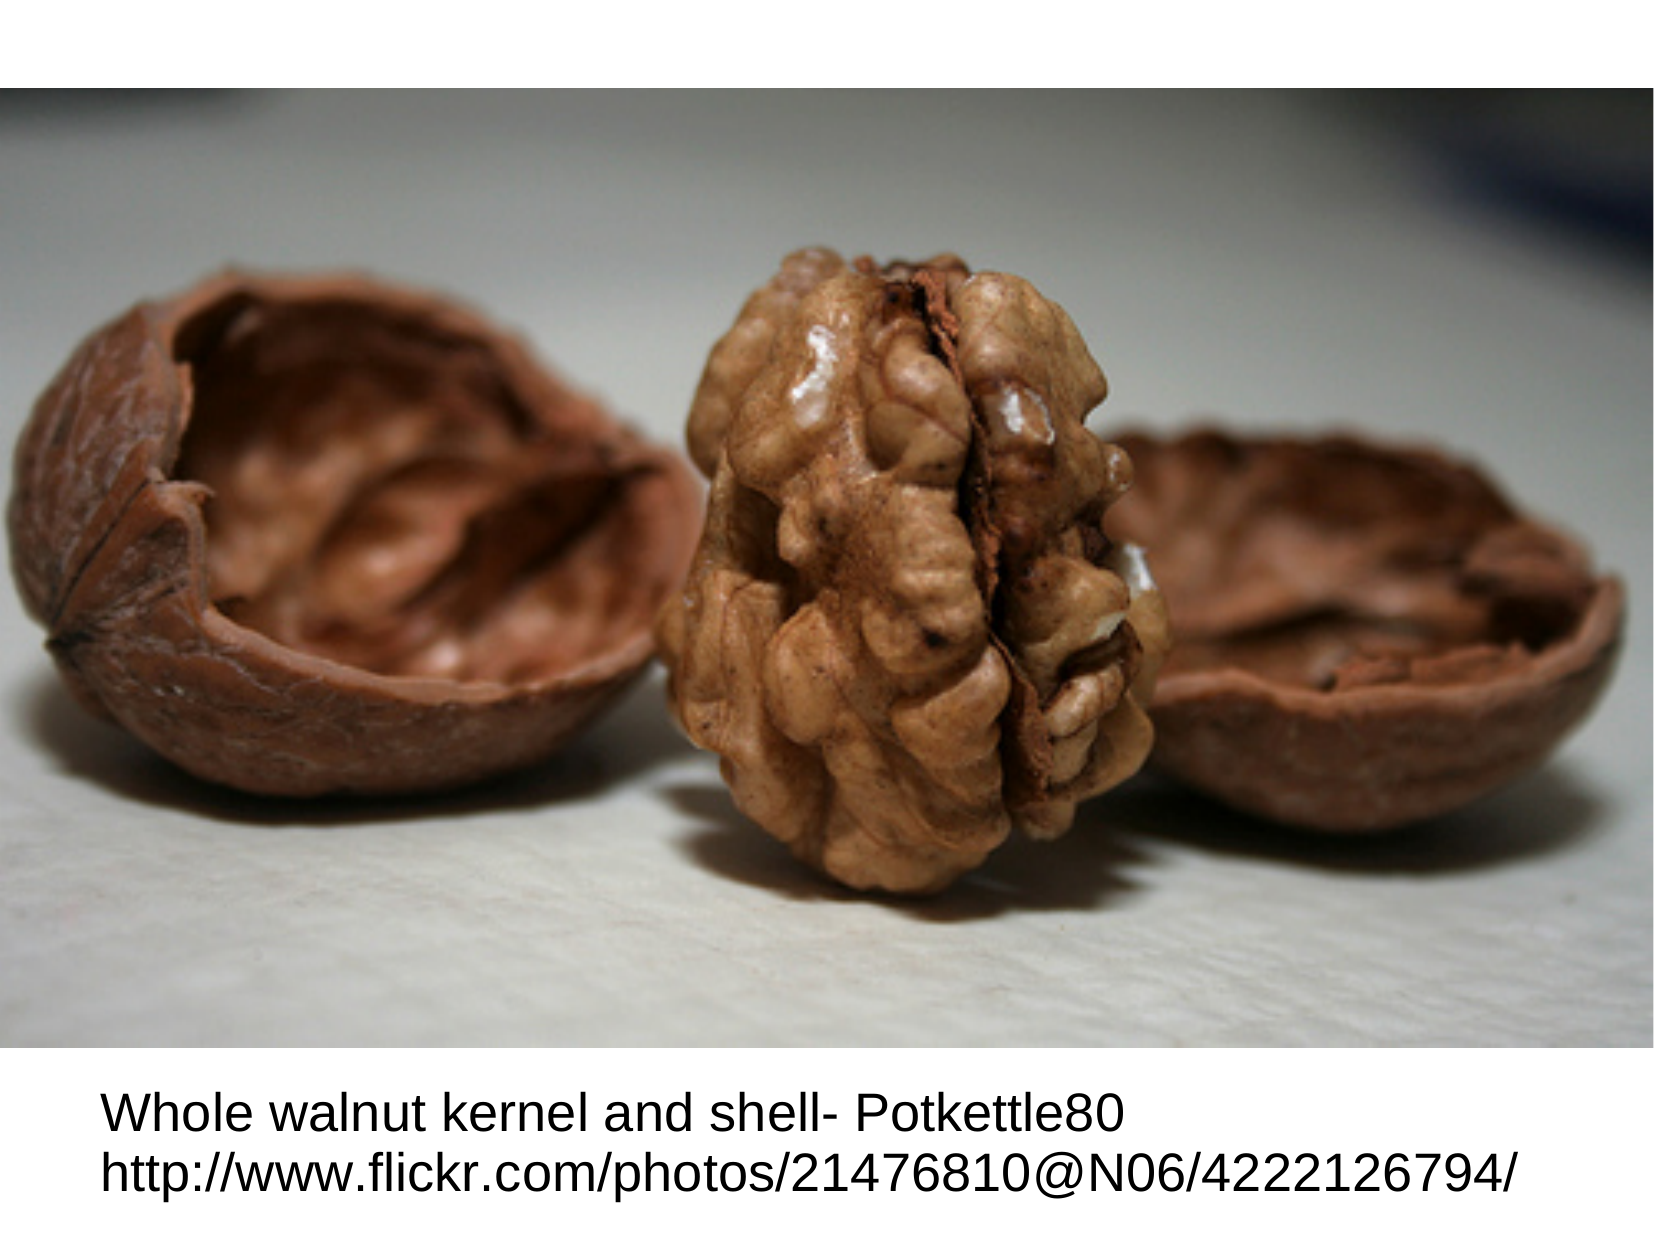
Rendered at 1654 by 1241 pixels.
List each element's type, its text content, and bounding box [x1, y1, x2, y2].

text_box Whole walnut kernel and shell- Potkettle80 http://www.flickr.com/photos/21476810@N06/4222126794/ [85, 1074, 1536, 1211]
picture [0, 88, 1654, 1048]
